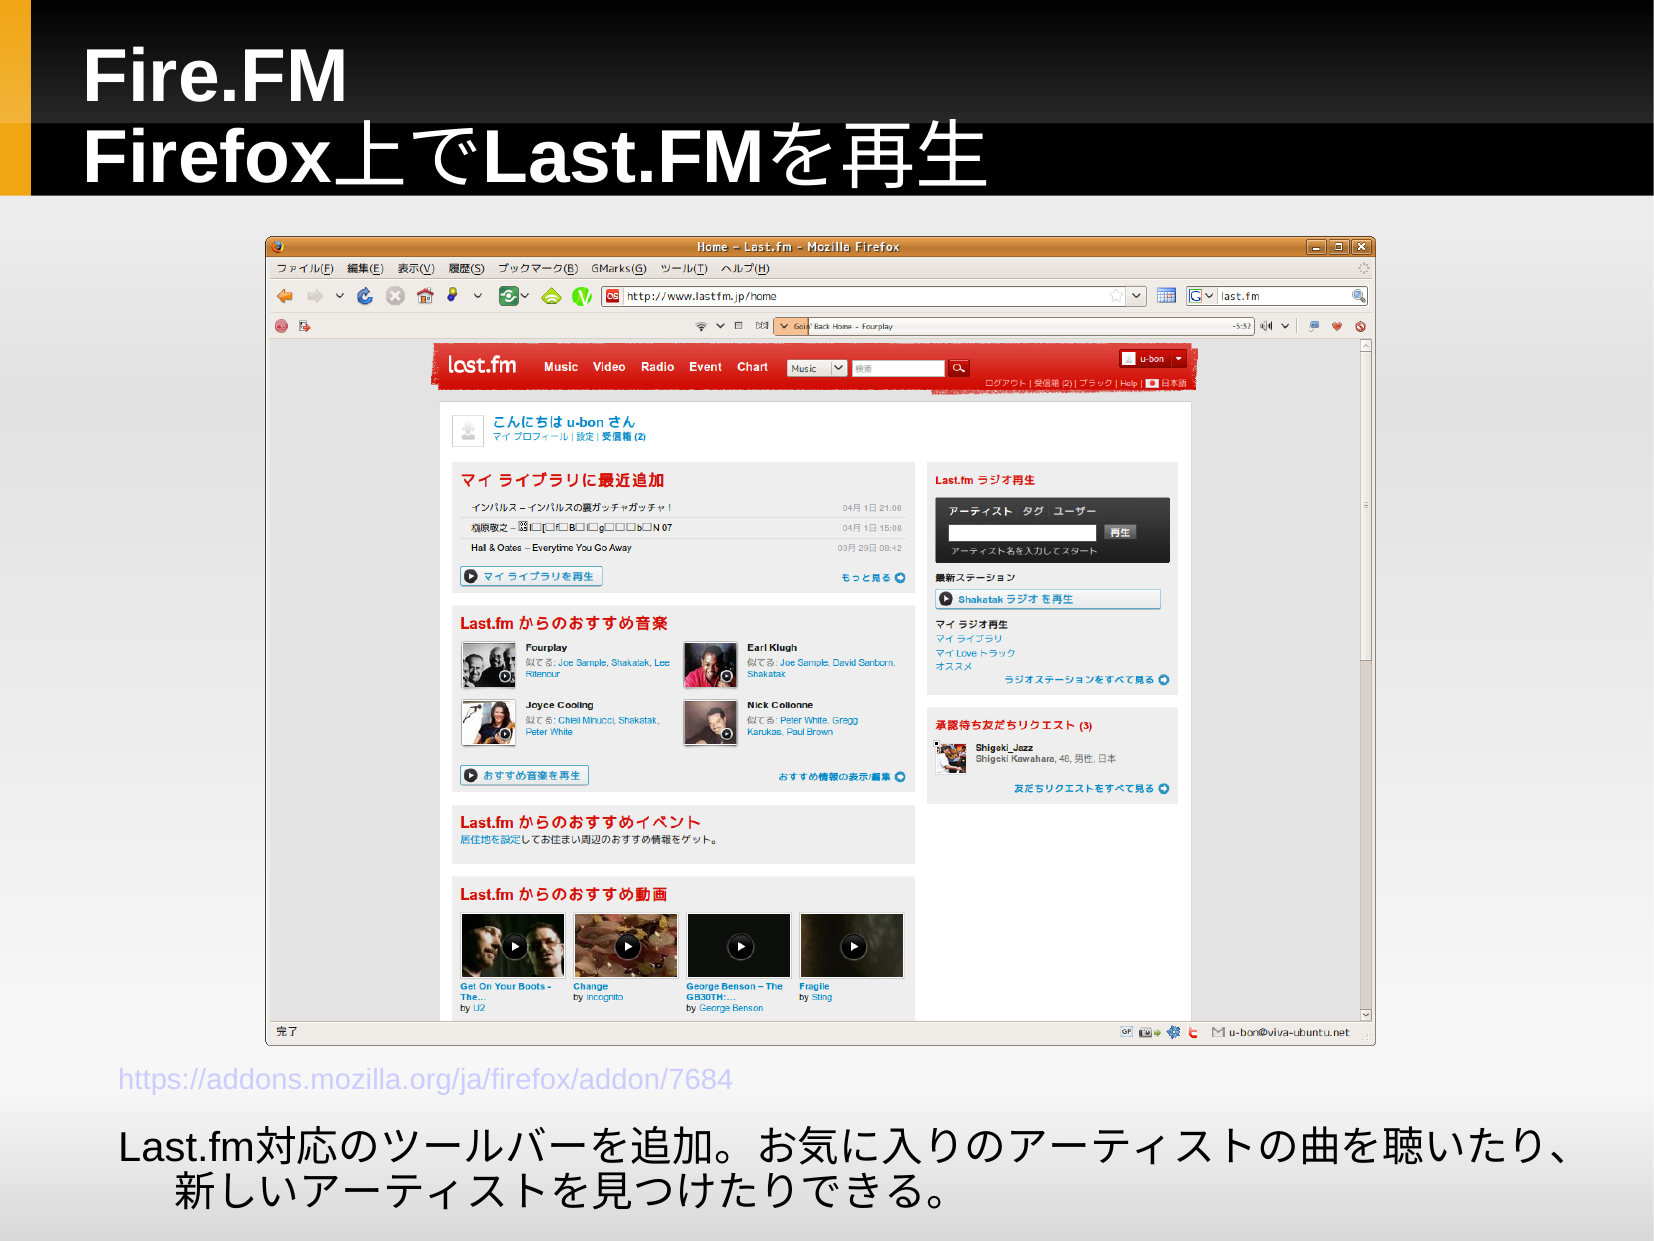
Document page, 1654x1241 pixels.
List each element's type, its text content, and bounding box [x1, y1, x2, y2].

picture [0, 0, 1654, 1241]
title Fire.FM Firefox上でLast.FMを再生 [82, 29, 1571, 203]
list https://addons.mozilla.org/ja/firefox/addon/7684 Last.fm対応のツールバーを追加。お気に入りのアーティストの曲を聴いたり、新しいアーティストを見つけたりできる。 [118, 1062, 1595, 1241]
